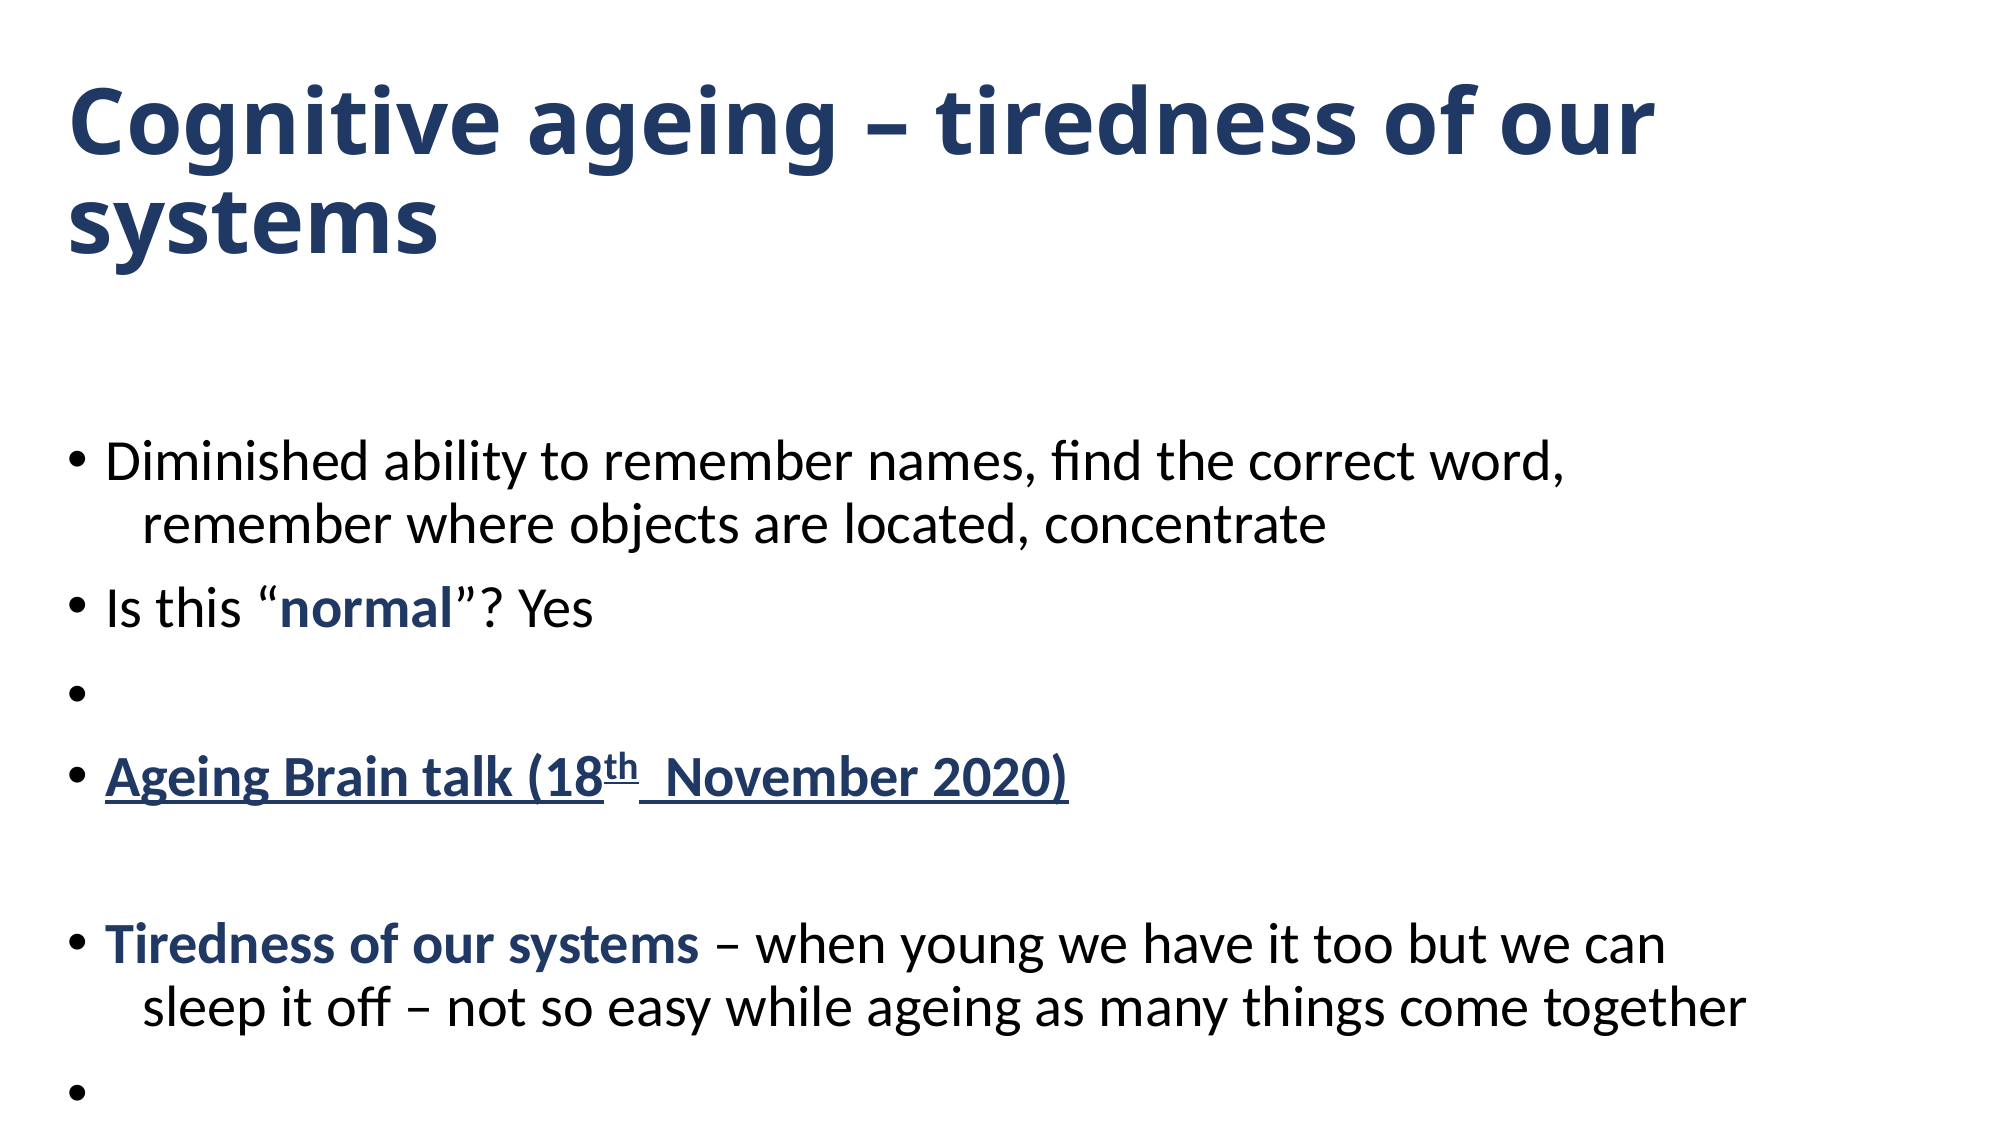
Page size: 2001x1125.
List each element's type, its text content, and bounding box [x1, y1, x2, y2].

list Diminished ability to remember names, find the correct word, remember where objects are located, concentrate Is this “normal”? Yes Ageing Brain talk (18th November 2020) Tiredness of our systems – when young we have it too but we can sleep it off – not so easy while ageing as many things come together [52, 422, 1778, 1071]
title Cognitive ageing – tiredness of our systems [52, 65, 1778, 283]
